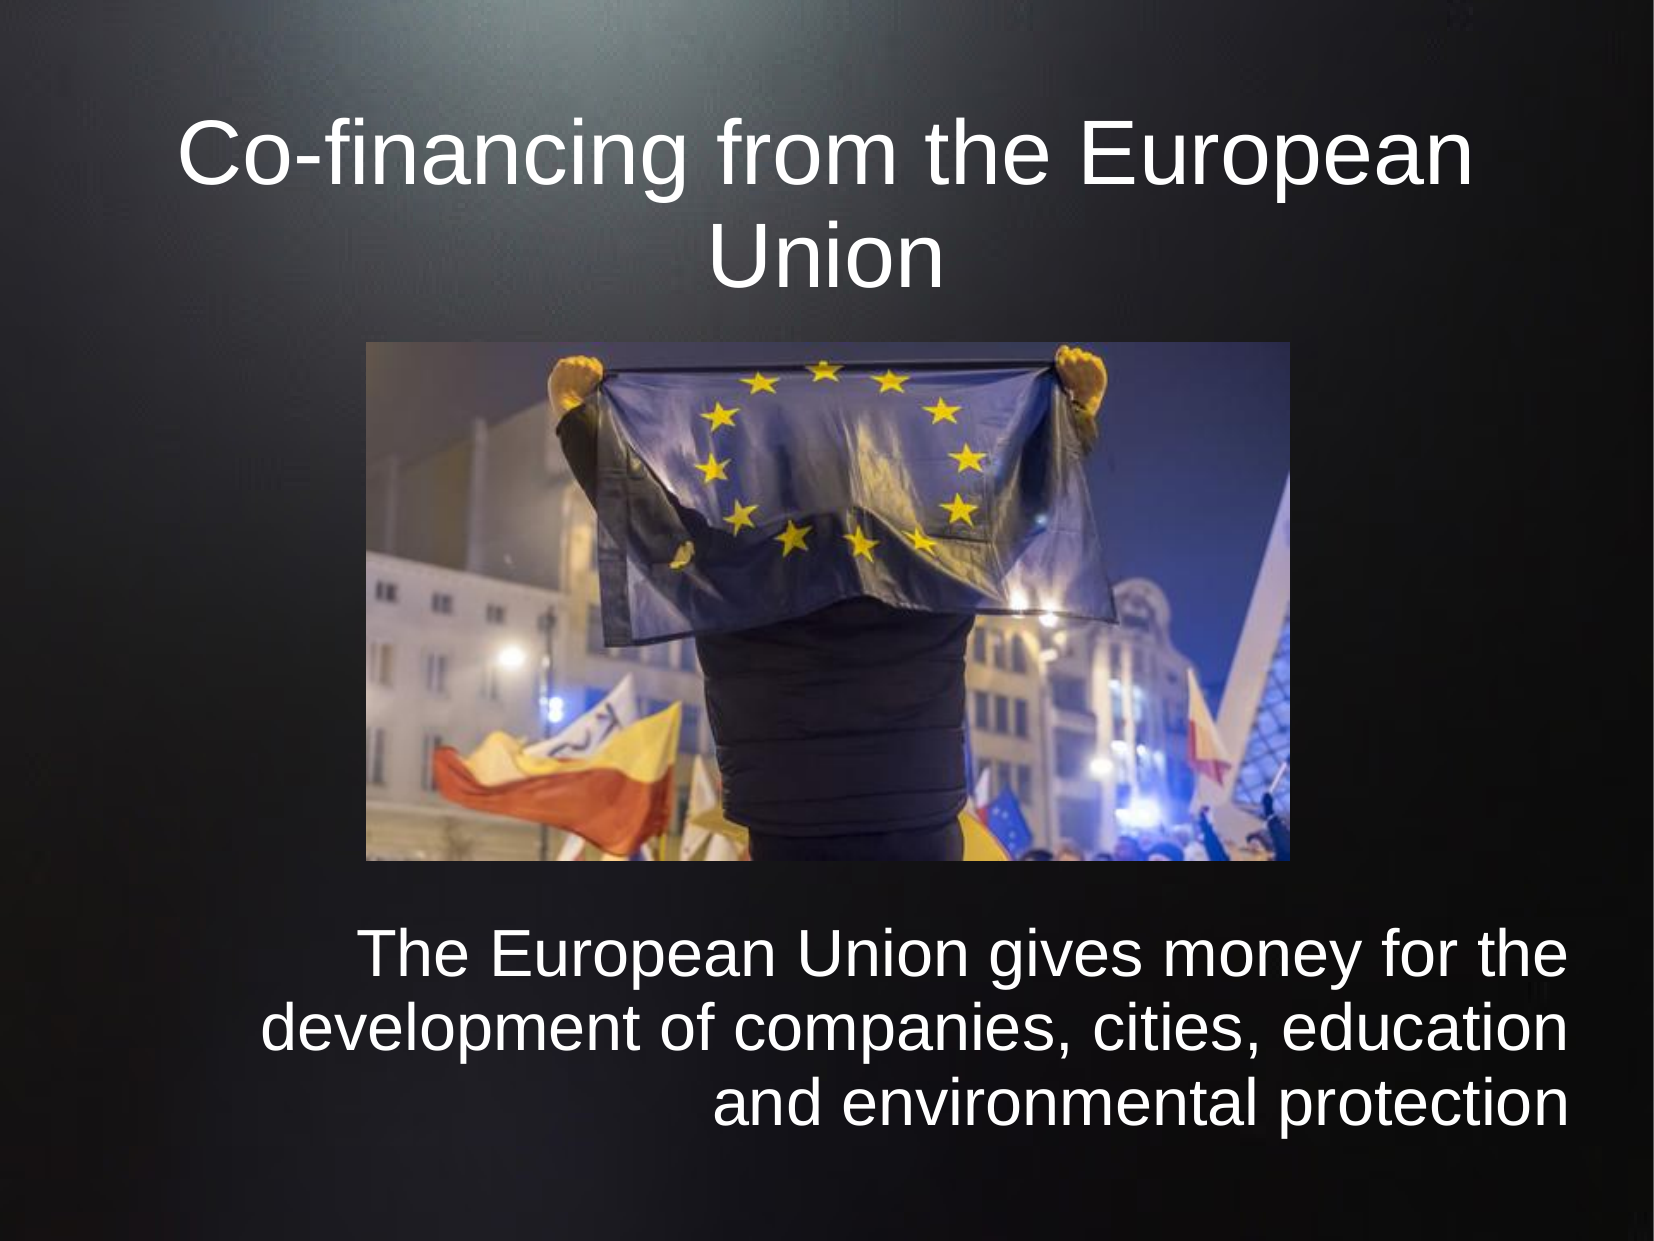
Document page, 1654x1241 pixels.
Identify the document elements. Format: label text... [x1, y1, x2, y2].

picture [366, 342, 1290, 861]
title Co-financing from the European Union [82, 0, 1571, 290]
picture [0, 0, 1654, 1241]
list The European Union gives money for the development of companies, cities, education and environmental protection [82, 290, 1571, 1136]
